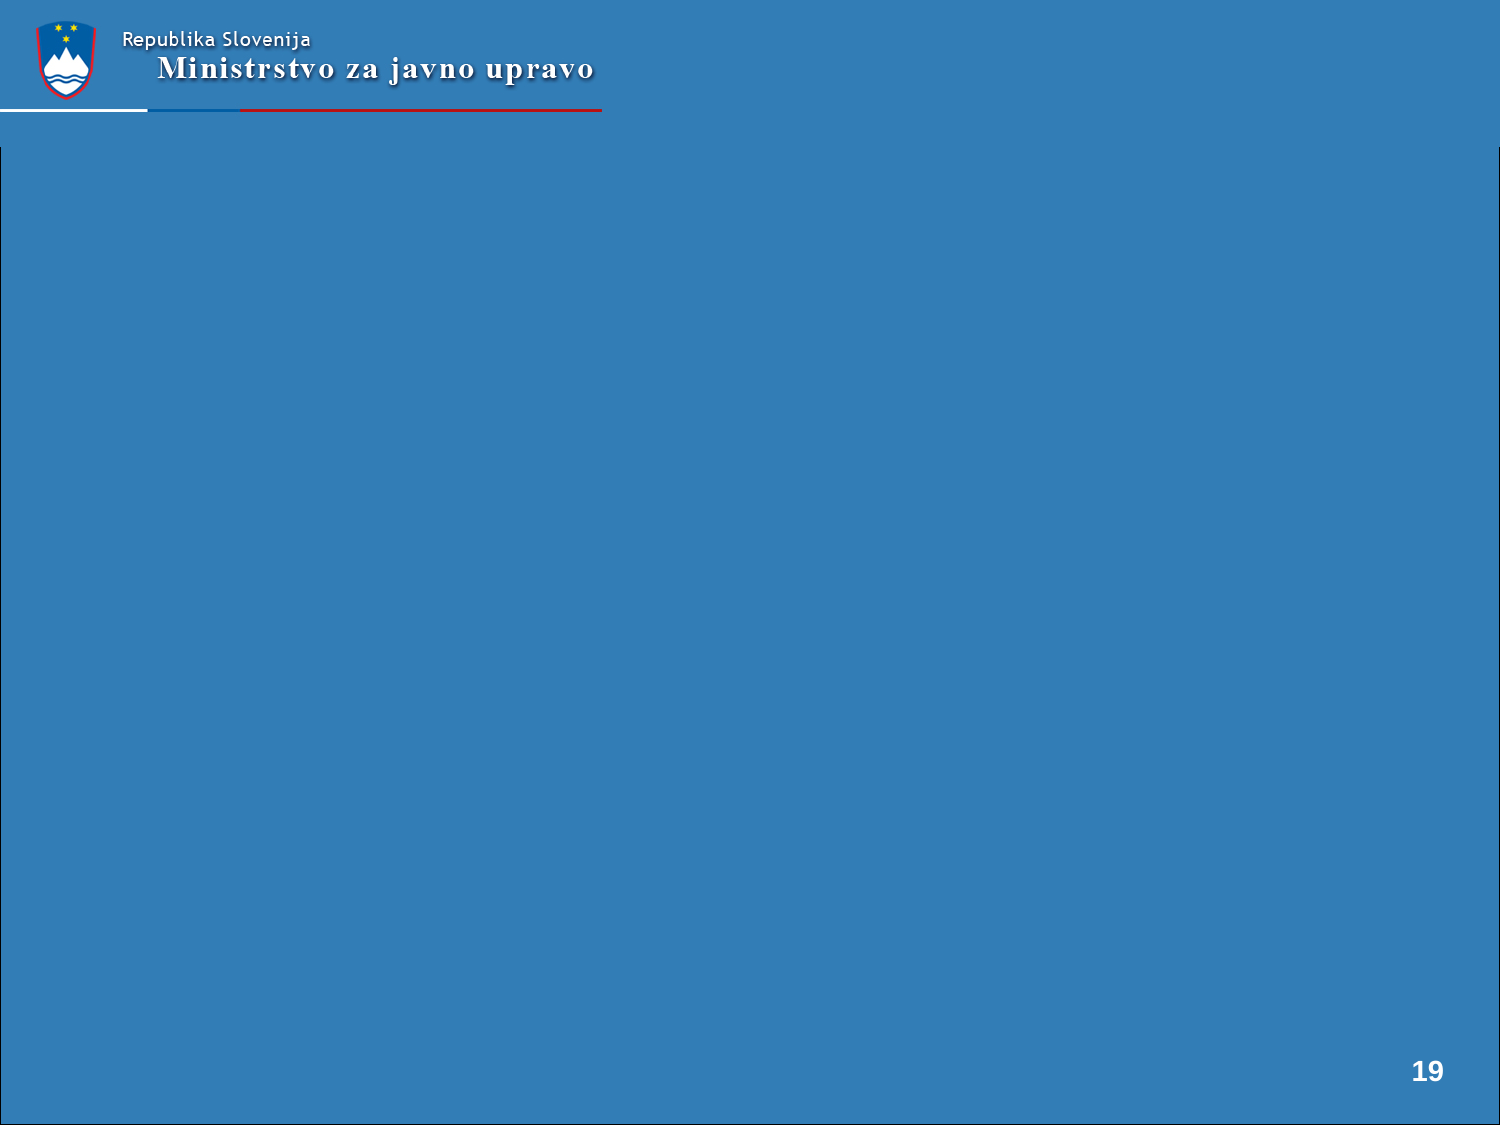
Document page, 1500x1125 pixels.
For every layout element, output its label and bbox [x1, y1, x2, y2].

picture [0, 0, 1500, 147]
